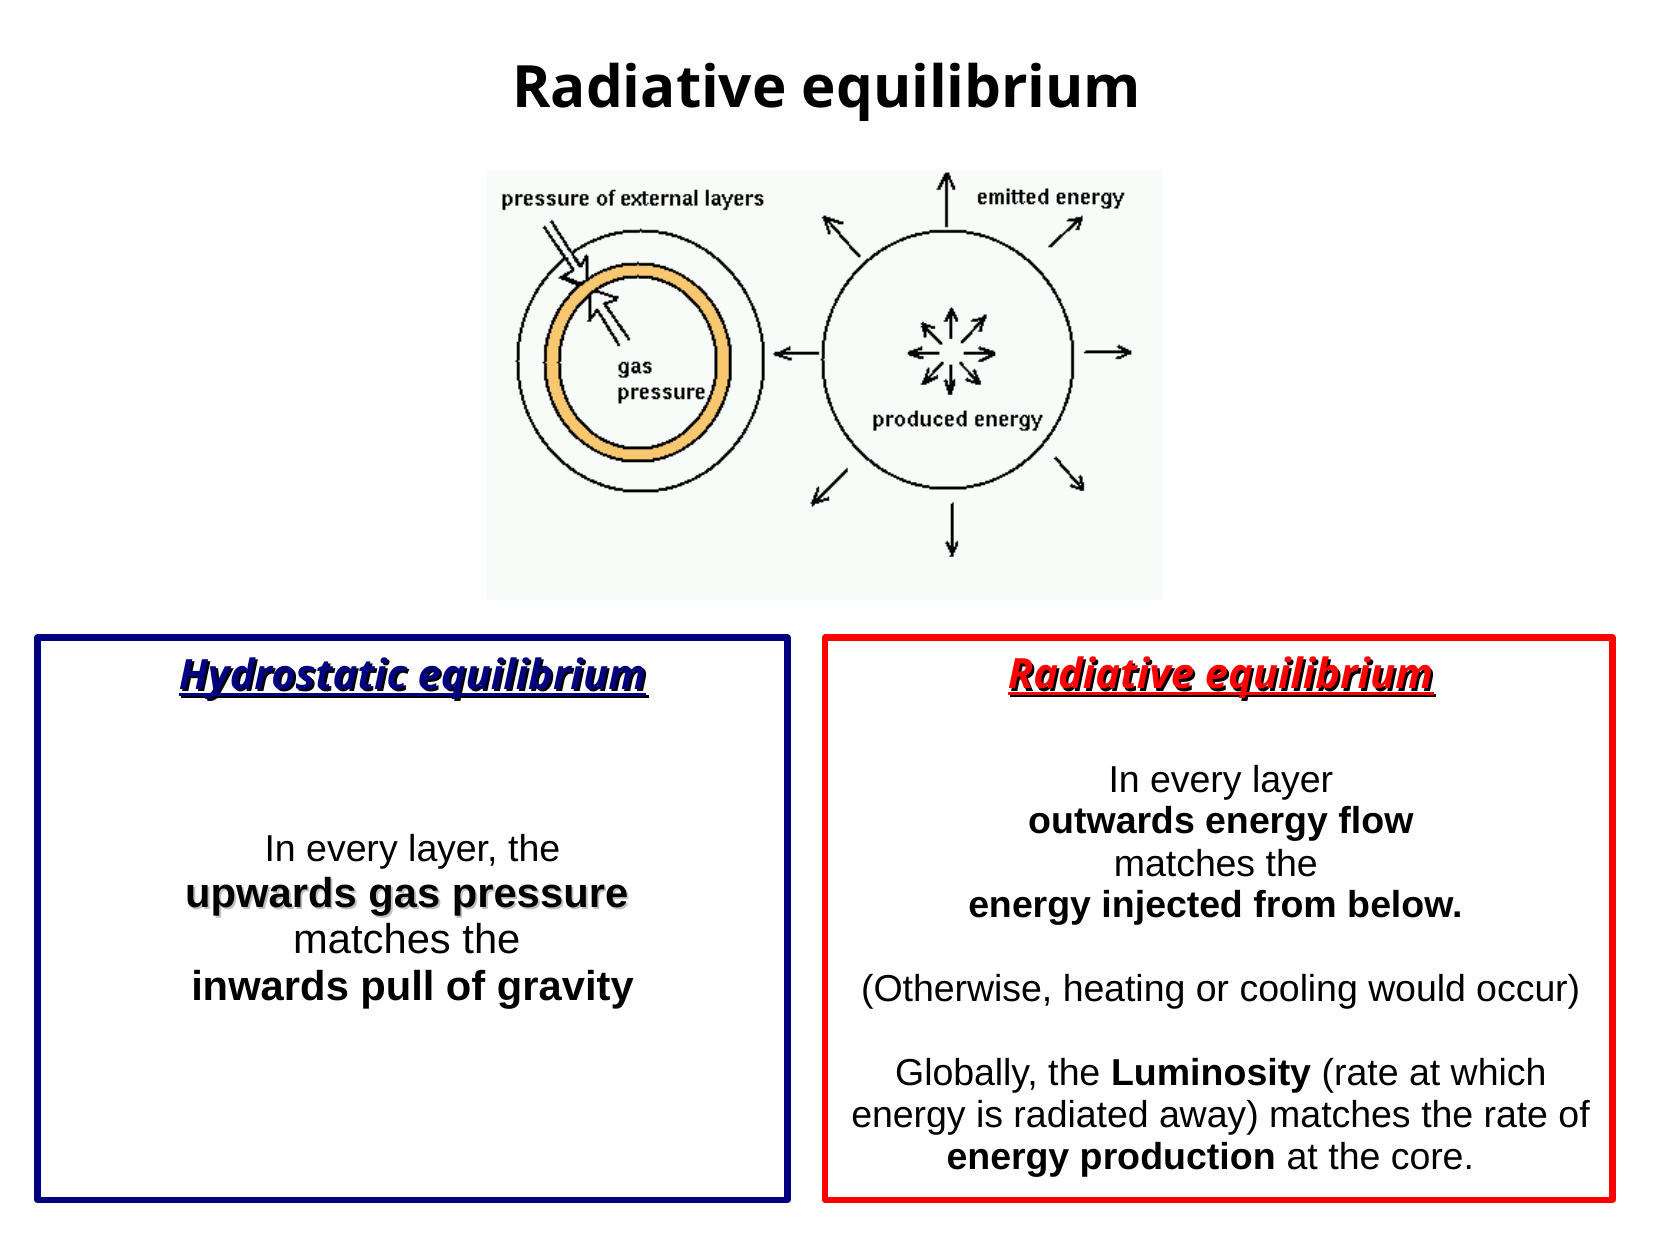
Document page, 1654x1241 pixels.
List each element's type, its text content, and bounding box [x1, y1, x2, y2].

text_box Hydrostatic equilibrium In every layer, the upwards gas pressure matches the inwards pull of gravity [37, 637, 788, 1201]
text_box Radiative equilibrium [0, 37, 1654, 134]
text_box Radiative equilibrium In every layer outwards energy flow matches the energy injected from below. (Otherwise, heating or cooling would occur) Globally, the Luminosity (rate at which energy is radiated away) matches the rate of energy production at the core. [827, 636, 1615, 1241]
picture [487, 170, 1163, 601]
